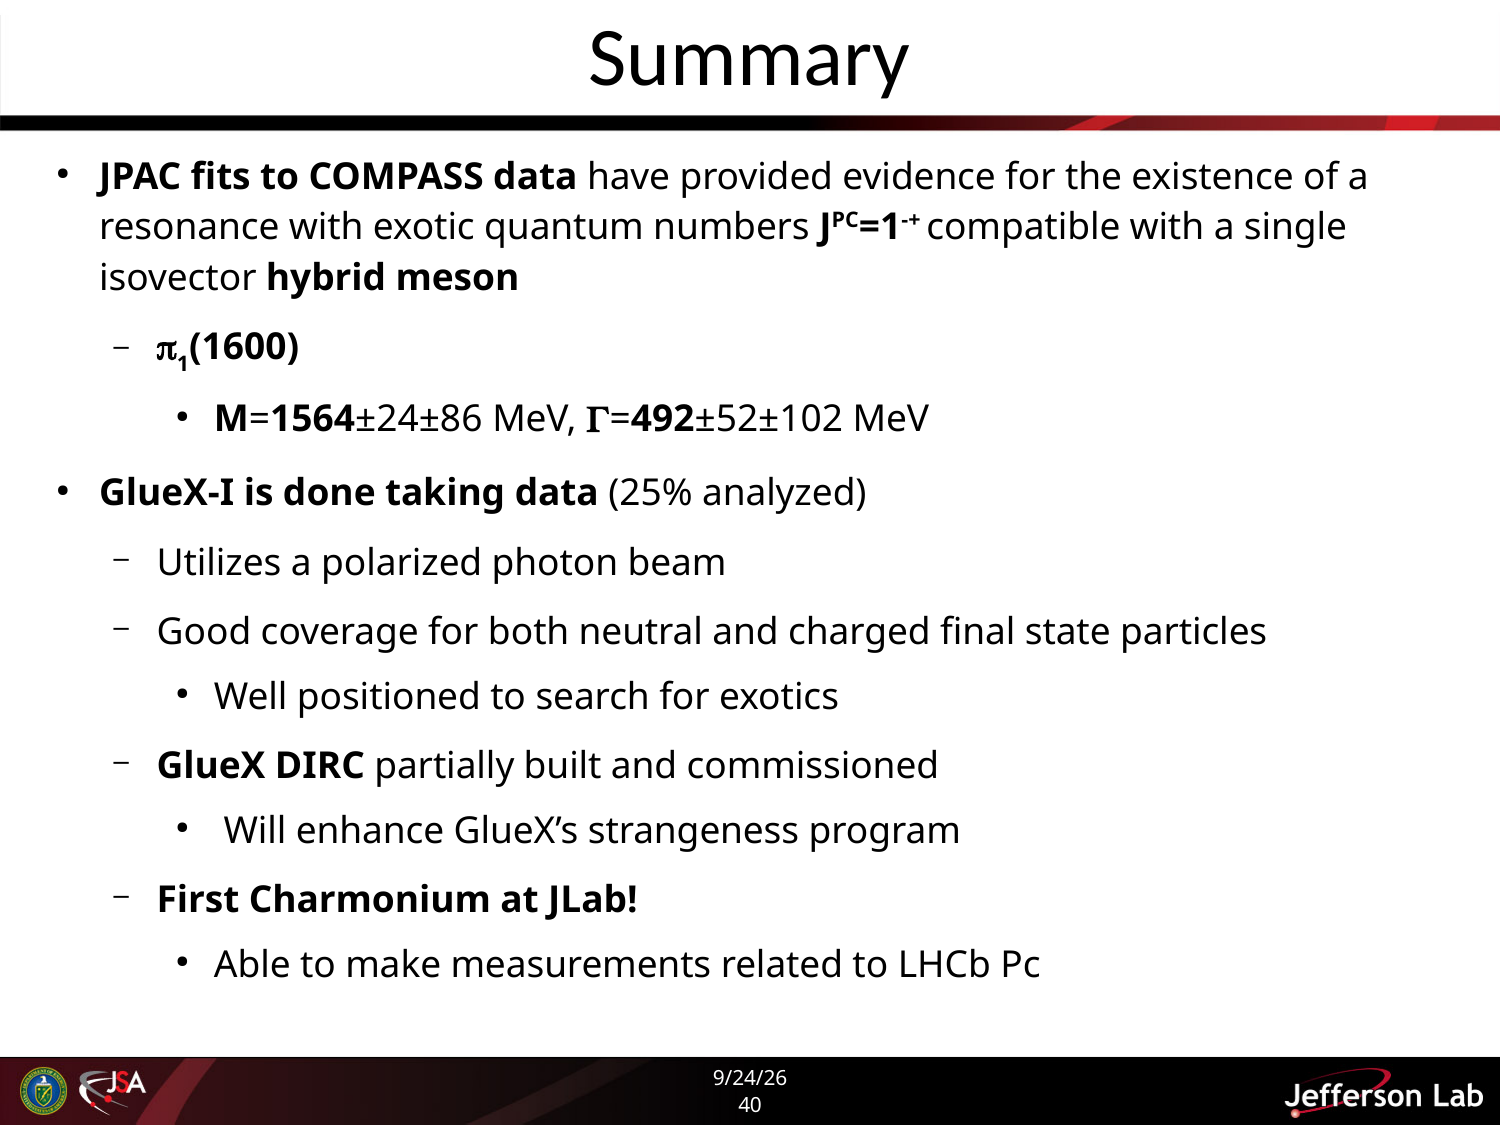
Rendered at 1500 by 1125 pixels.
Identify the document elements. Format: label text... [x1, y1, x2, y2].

list JPAC fits to COMPASS data have provided evidence for the existence of a resonance with exotic quantum numbers JPC=1-+ compatible with a single isovector hybrid meson p1(1600) M=1564±24±86 MeV, G=492±52±102 MeV GlueX-I is done taking data (25% analyzed) Utilizes a polarized photon beam Good coverage for both neutral and charged final state particles Well positioned to search for exotics GlueX DIRC partially built and commissioned Will enhance GlueX’s strangeness program First Charmonium at JLab! Able to make measurements related to LHCb Pc [41, 149, 1443, 991]
picture [0, 0, 1500, 1125]
title Summary [75, 23, 1425, 107]
text_box 4/11/19 [575, 1048, 925, 1109]
